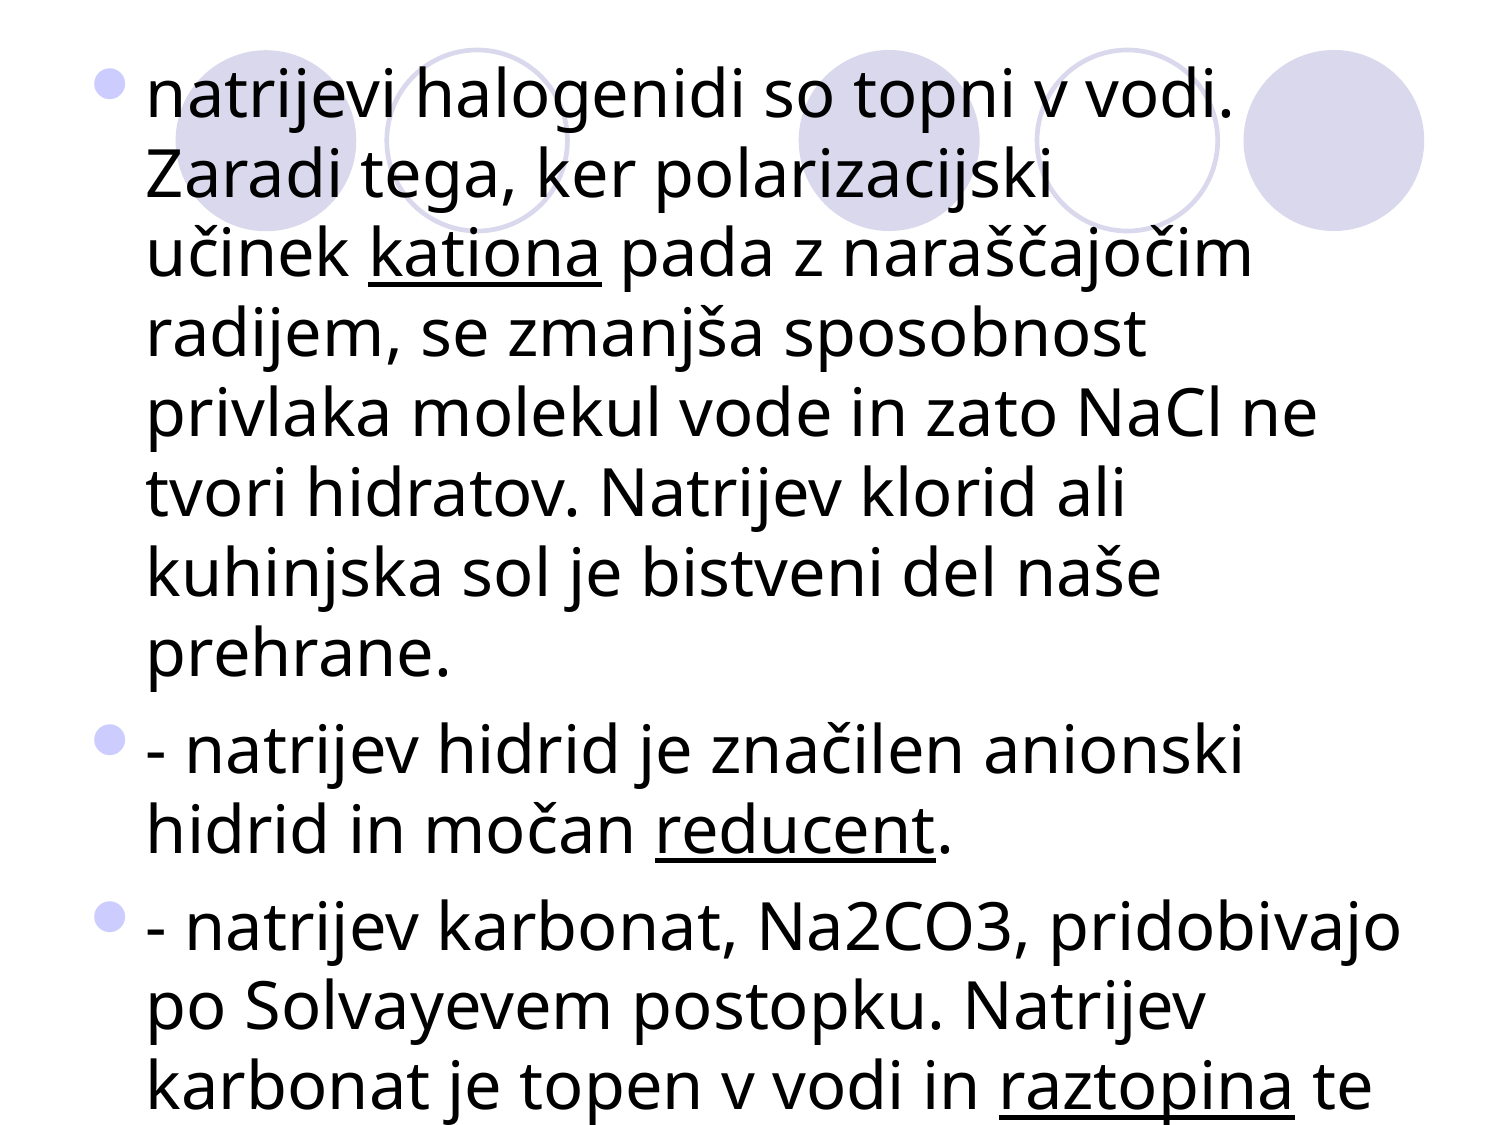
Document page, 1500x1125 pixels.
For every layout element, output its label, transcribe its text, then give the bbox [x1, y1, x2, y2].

list natrijevi halogenidi so topni v vodi. Zaradi tega, ker polarizacijski učinek kationa pada z naraščajočim radijem, se zmanjša sposobnost privlaka molekul vode in zato NaCl ne tvori hidratov. Natrijev klorid ali kuhinjska sol je bistveni del naše prehrane. - natrijev hidrid je značilen anionski hidrid in močan reducent. - natrijev karbonat, Na2CO3, pridobivajo po Solvayevem postopku. Natrijev karbonat je topen v vodi in raztopina te soli je zaradi hidrolize bazična. CO32- + H2O <---> OH- + HOCO-2 - zaradi te reakcije natrijev karbonat uporabljajo kot bazo pri titracijah ter v papirni in tekstilni industriji. [75, 42, 1425, 1005]
